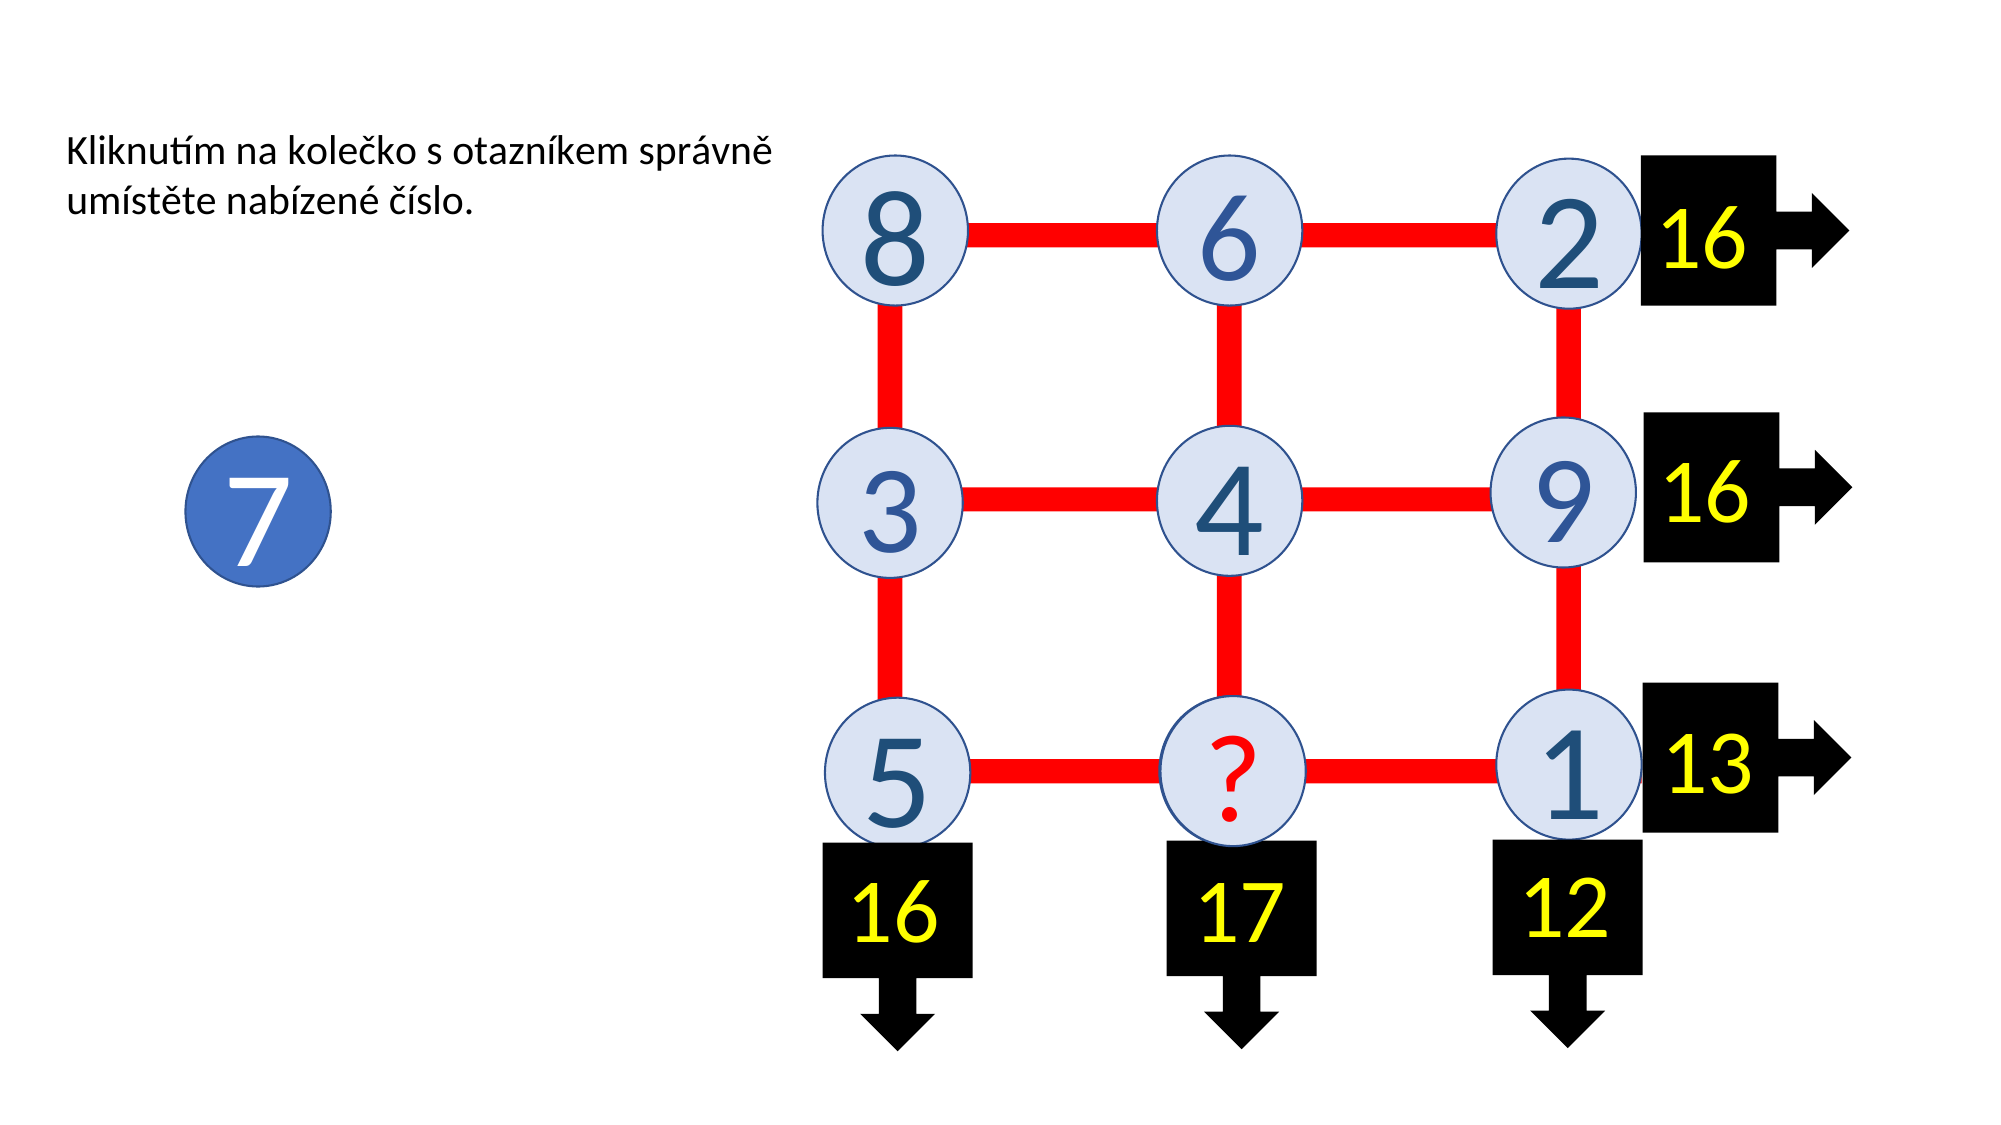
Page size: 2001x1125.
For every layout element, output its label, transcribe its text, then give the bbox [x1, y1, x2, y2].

text_box [1556, 566, 1581, 690]
text_box [877, 304, 903, 428]
text_box 4 [1156, 425, 1303, 576]
text_box 5 [824, 697, 971, 842]
text_box [970, 759, 1160, 784]
text_box 9 [1490, 417, 1636, 568]
text_box 16 [1640, 169, 1764, 295]
text_box 12 [1503, 837, 1627, 964]
text_box 3 [817, 427, 963, 578]
text_box 8 [822, 155, 968, 306]
text_box [822, 842, 973, 1052]
text_box 1 [1496, 689, 1642, 837]
text_box [1216, 305, 1242, 426]
text_box 2 [1496, 158, 1640, 309]
text_box 6 [1156, 155, 1303, 306]
text_box 7 [185, 436, 331, 587]
text_box [1302, 487, 1492, 512]
text_box [967, 223, 1158, 248]
text_box 17 [1178, 842, 1302, 969]
text_box [1640, 155, 1850, 306]
text_box 13 [1646, 694, 1769, 820]
text_box Kliknutím na kolečko s otazníkem správně umístěte nabízené číslo. [51, 114, 789, 231]
text_box [1640, 682, 1852, 833]
text_box [1492, 839, 1643, 1049]
text_box [1301, 223, 1497, 248]
text_box 16 [1643, 423, 1767, 550]
text_box [1166, 840, 1317, 1050]
text_box [962, 487, 1158, 512]
text_box 16 [832, 842, 955, 969]
text_box [1305, 759, 1498, 784]
text_box [1216, 575, 1242, 697]
text_box [1643, 412, 1853, 563]
text_box [1556, 308, 1581, 419]
text_box ? [1160, 696, 1306, 847]
text_box [877, 577, 903, 700]
